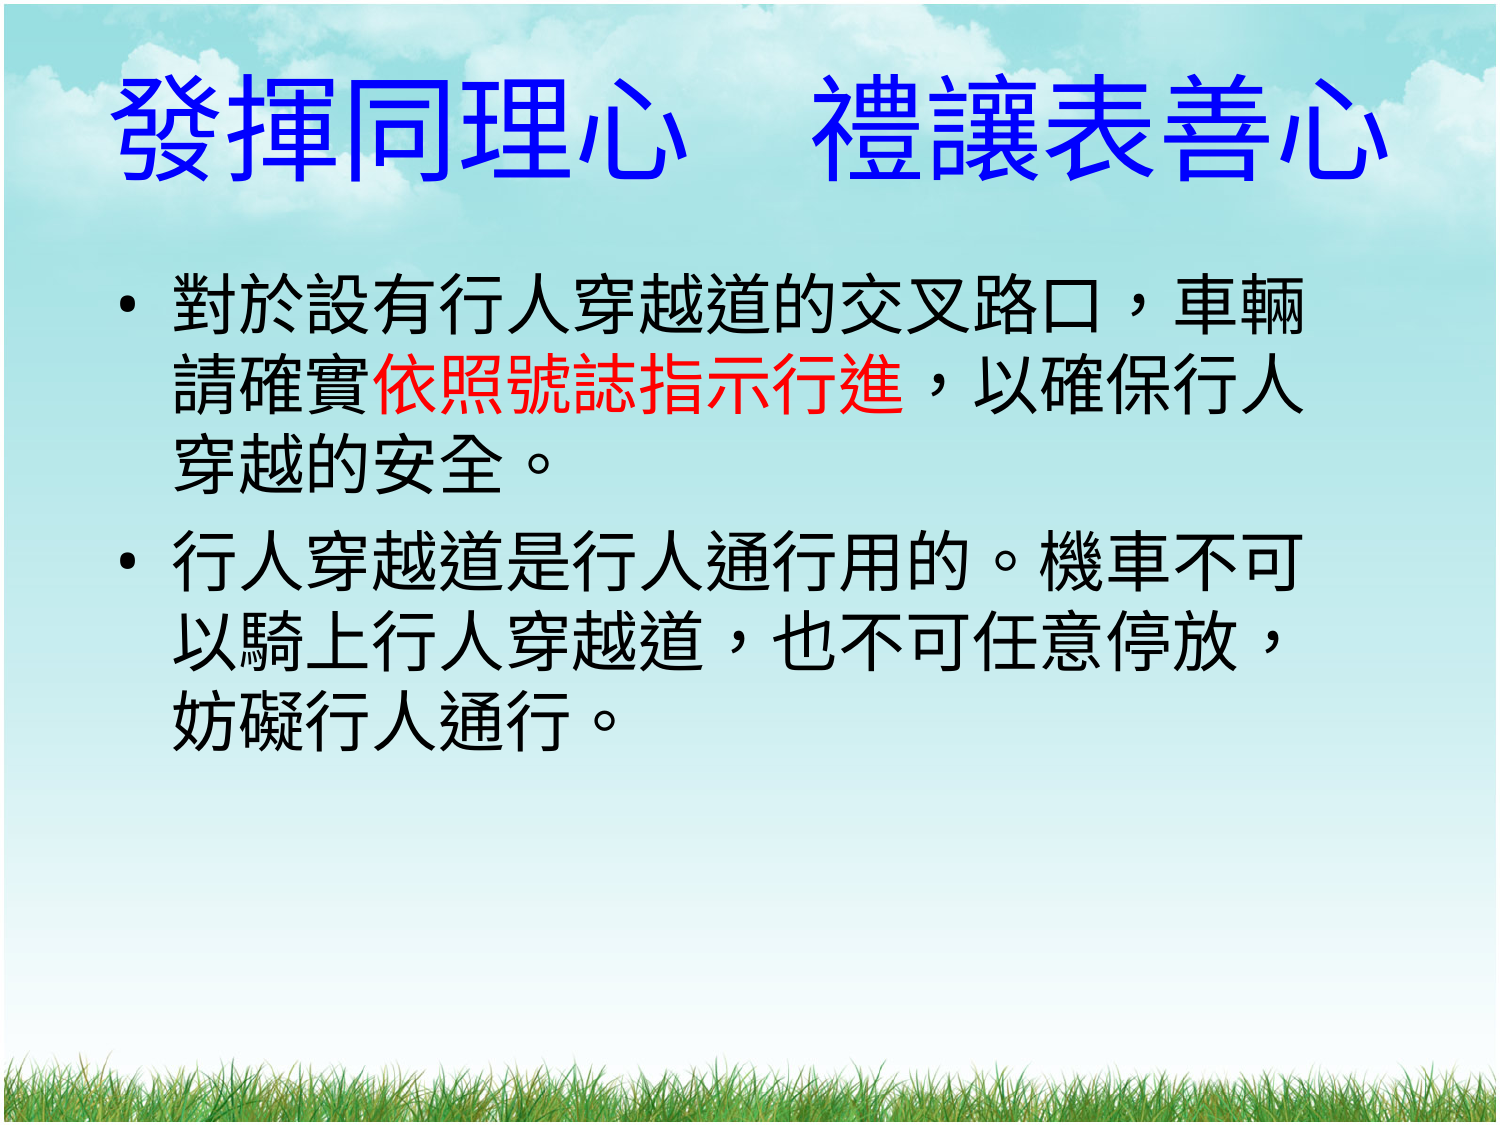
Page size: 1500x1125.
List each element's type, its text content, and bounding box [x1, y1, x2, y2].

picture [0, 0, 1500, 1125]
title 發揮同理心 禮讓表善心 [75, 32, 1426, 220]
list 對於設有行人穿越道的交叉路口，車輛請確實依照號誌指示行進，以確保行人穿越的安全。 行人穿越道是行人通行用的。機車不可以騎上行人穿越道，也不可任意停放，妨礙行人通行。 [100, 255, 1388, 811]
